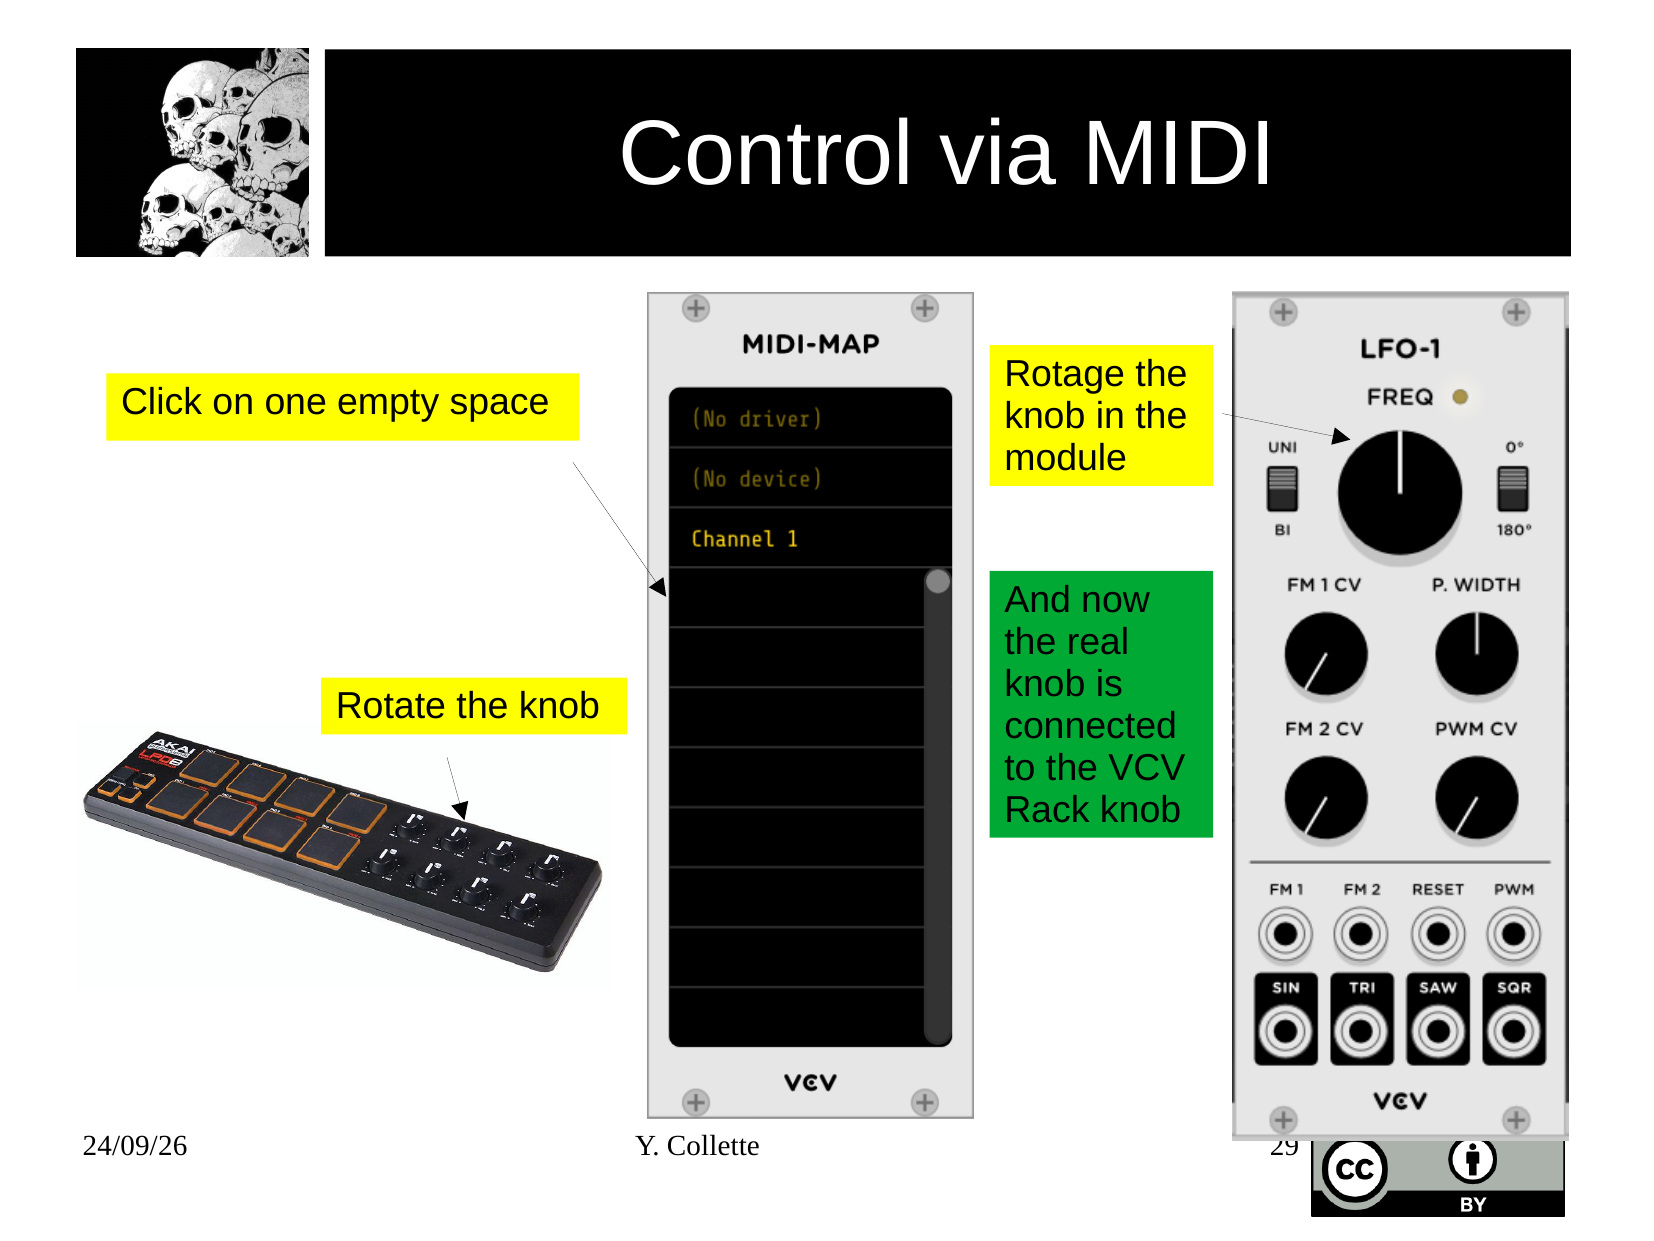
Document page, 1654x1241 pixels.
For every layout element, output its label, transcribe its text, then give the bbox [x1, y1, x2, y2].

picture [76, 48, 309, 257]
picture [647, 292, 974, 1119]
picture [77, 588, 611, 1122]
text_box Rotage the knob in the module [989, 345, 1214, 486]
text_box And now the real knob is connected to the VCV Rack knob [989, 570, 1214, 838]
text_box Rotate the knob [321, 677, 628, 735]
title Control via MIDI [324, 49, 1571, 257]
text_box Click on one empty space [106, 373, 580, 441]
picture [1232, 291, 1569, 1217]
